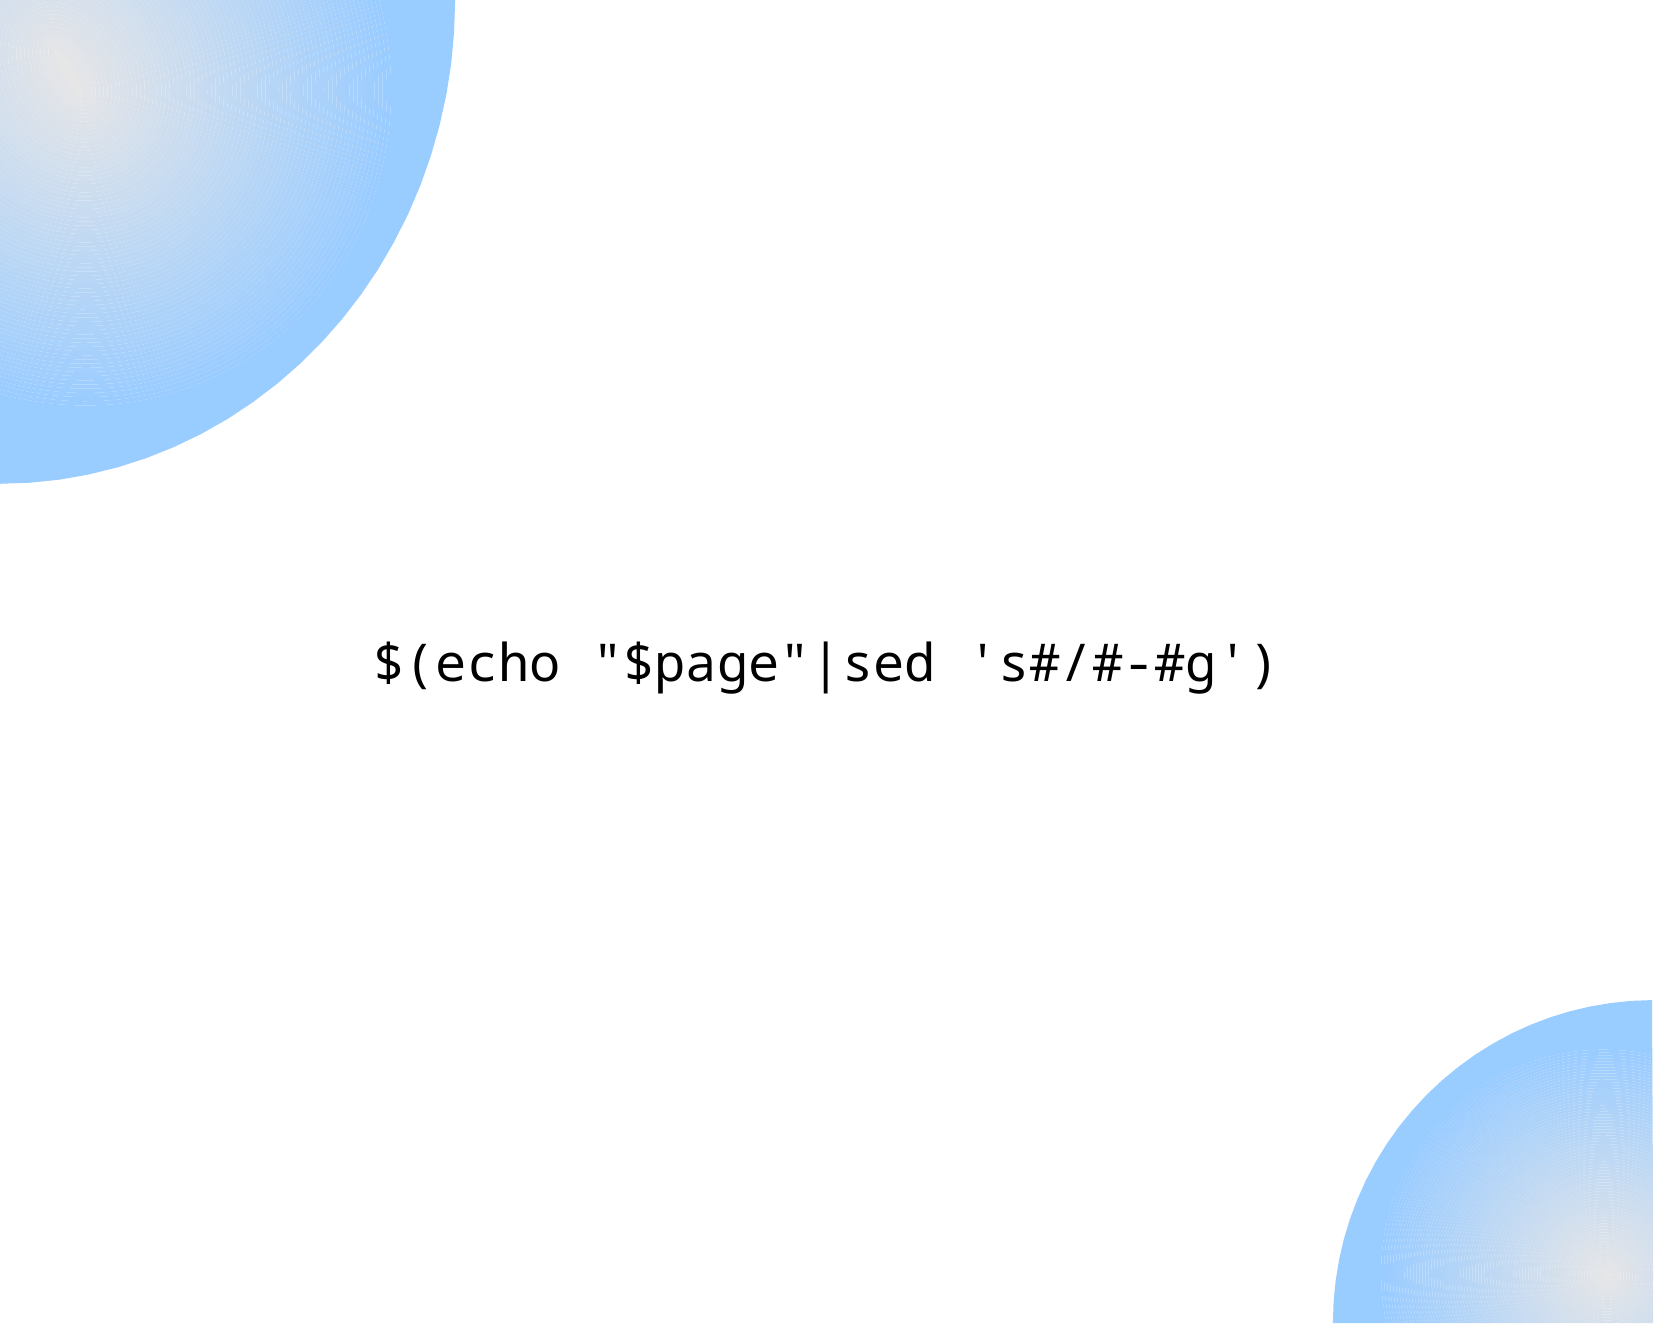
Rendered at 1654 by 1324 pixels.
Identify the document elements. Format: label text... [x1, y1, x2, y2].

subtitle $(echo "$page"|sed 's#/#-#g') [82, 149, 1571, 1174]
